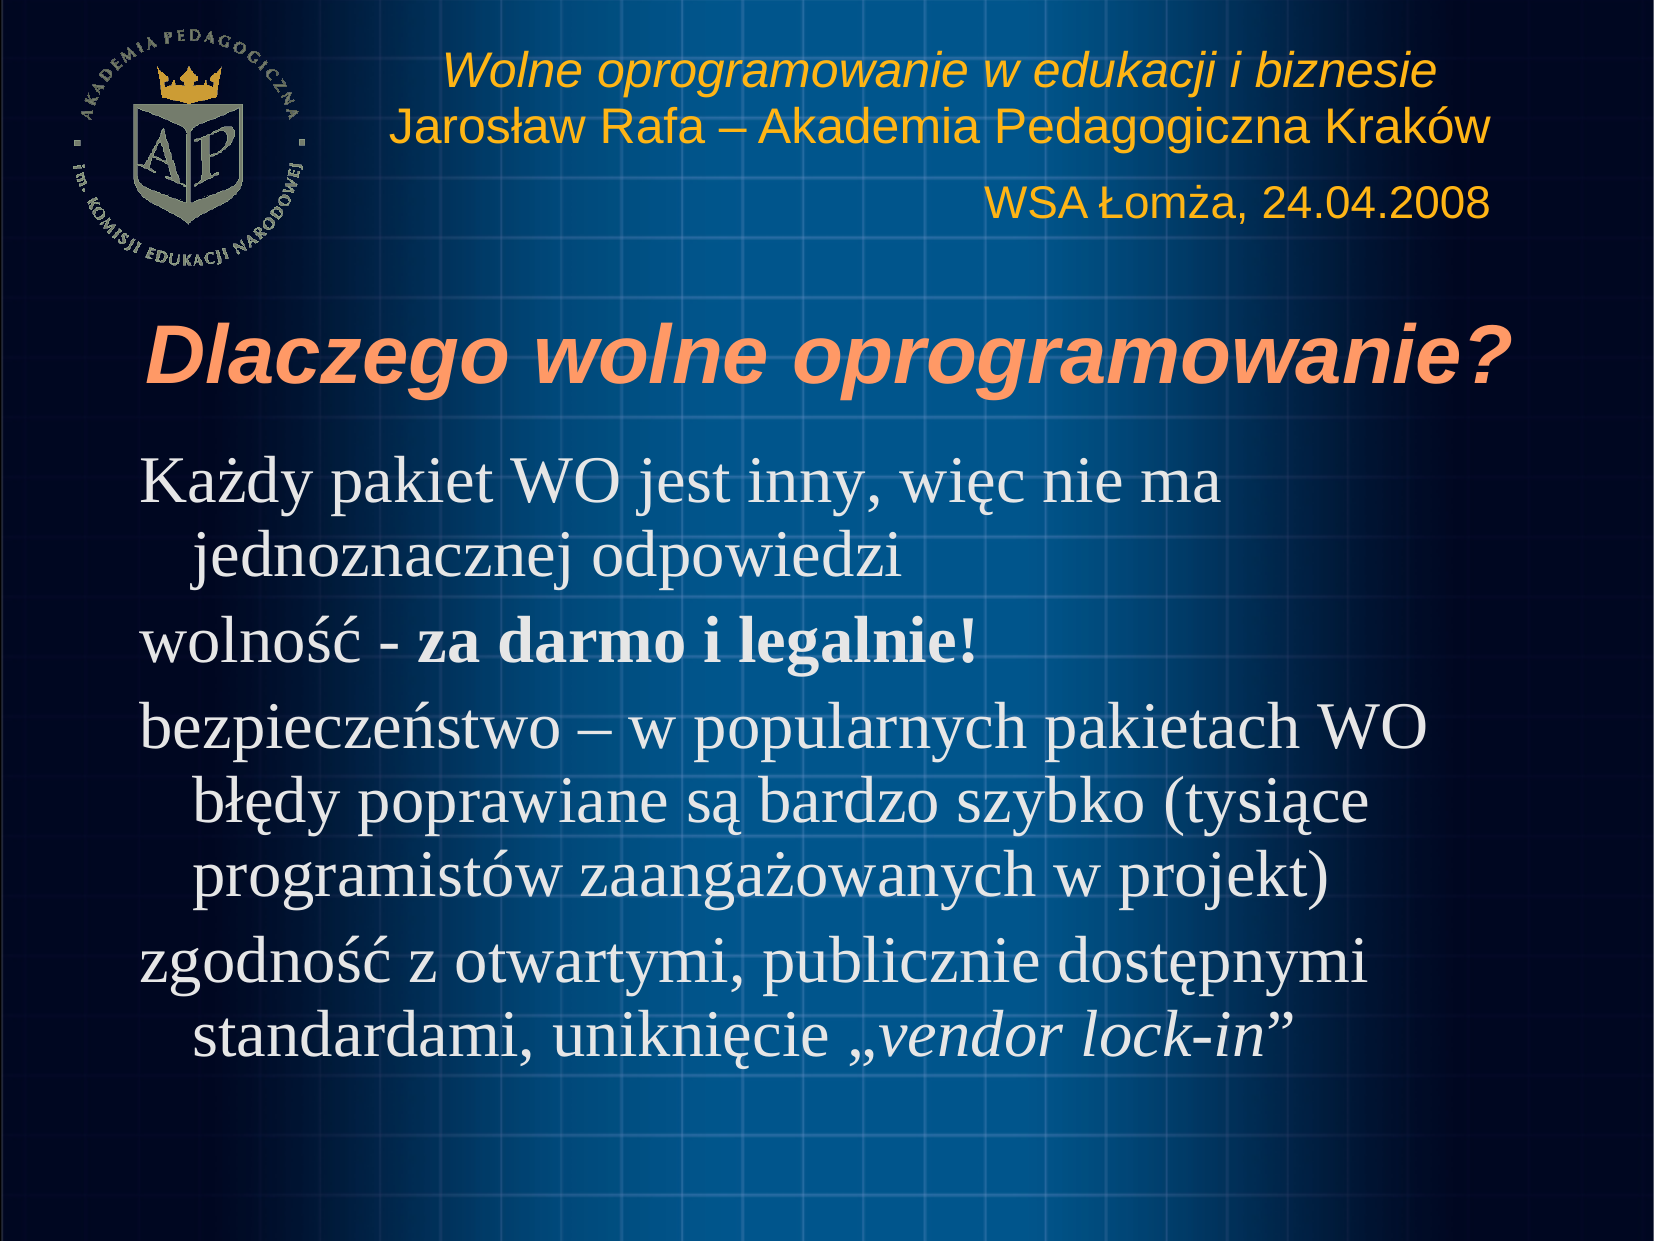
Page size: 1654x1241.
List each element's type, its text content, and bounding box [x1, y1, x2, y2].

title Dlaczego wolne oprogramowanie? [123, 295, 1536, 414]
picture [0, 0, 1654, 1241]
list Każdy pakiet WO jest inny, więc nie ma jednoznacznej odpowiedzi wolność - za darmo i legalnie! bezpieczeństwo – w popularnych pakietach WO błędy poprawiane są bardzo szybko (tysiące programistów zaangażowanych w projekt) zgodność z otwartymi, publicznie dostępnymi standardami, uniknięcie „vendor lock-in” [121, 442, 1561, 1145]
